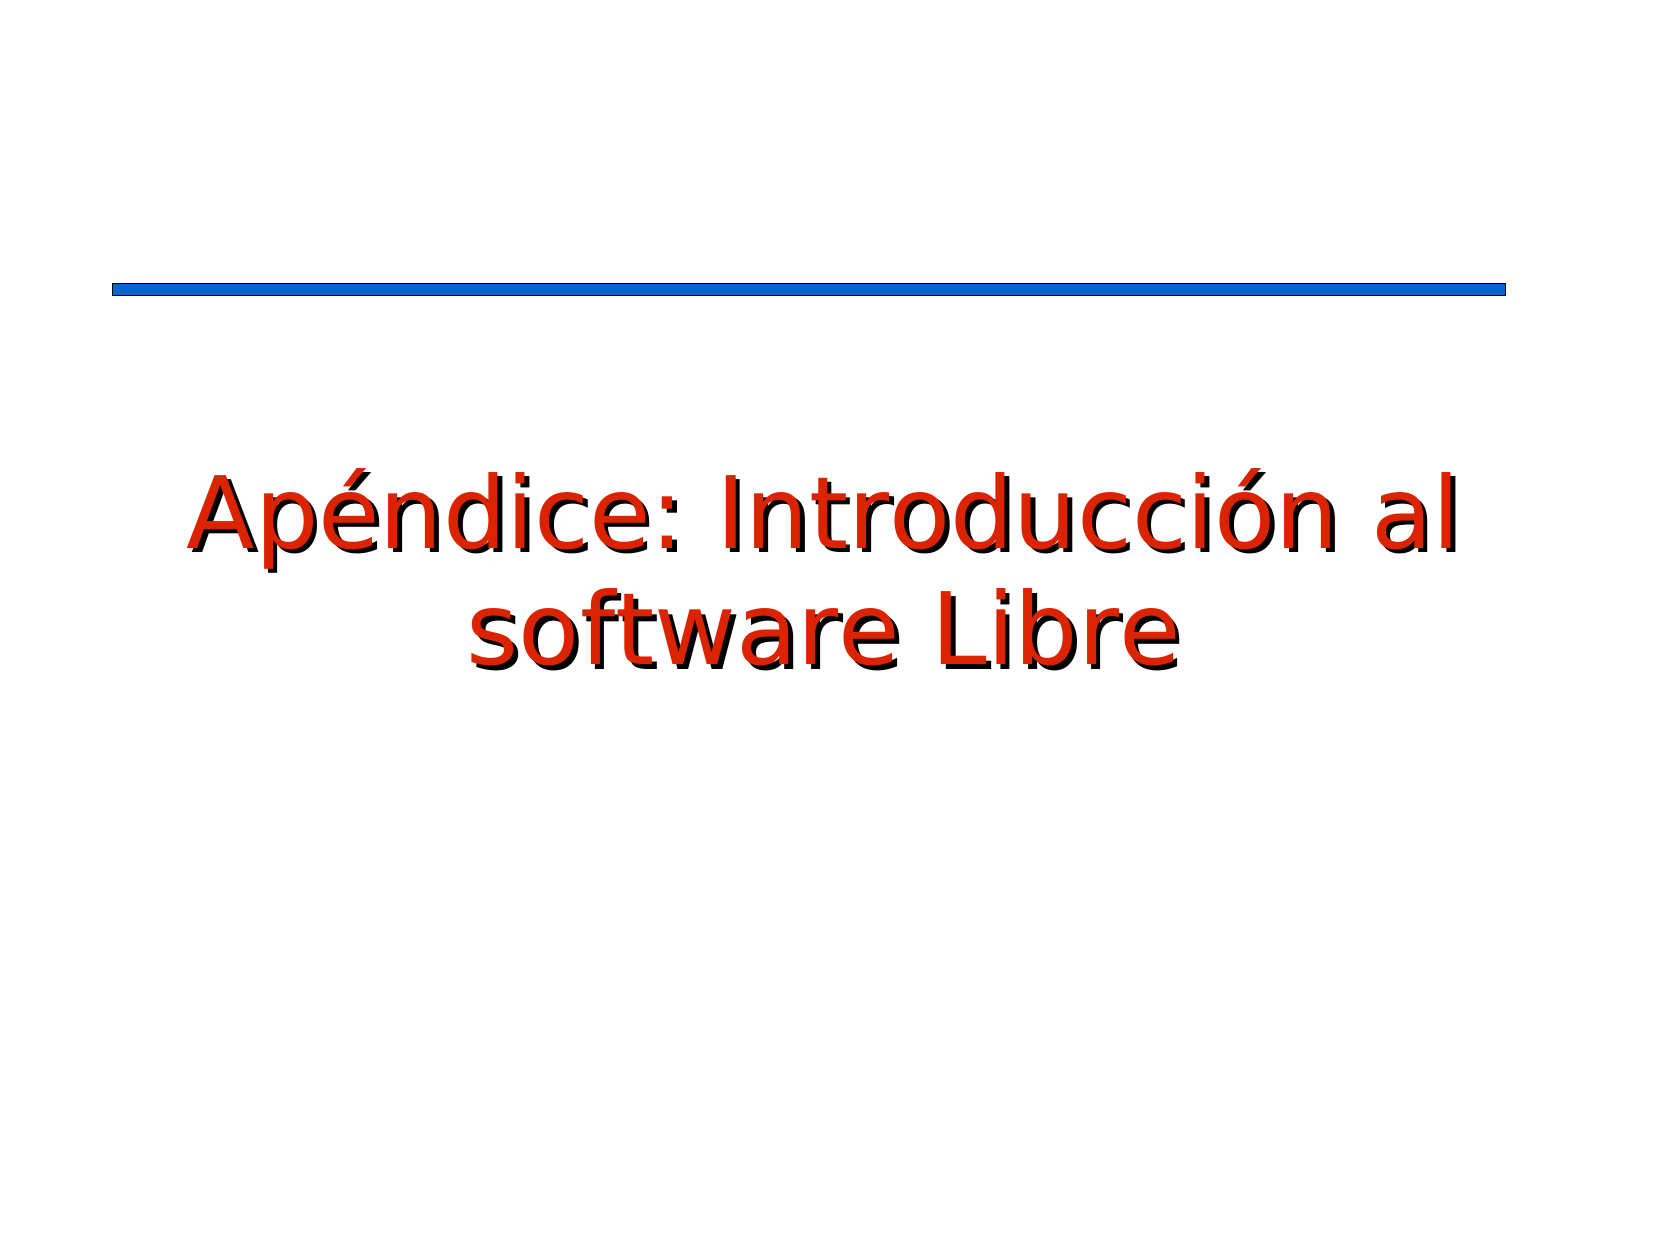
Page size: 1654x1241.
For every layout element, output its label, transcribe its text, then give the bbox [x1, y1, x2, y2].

title Apéndice: Introducción al software Libre [118, 353, 1531, 790]
